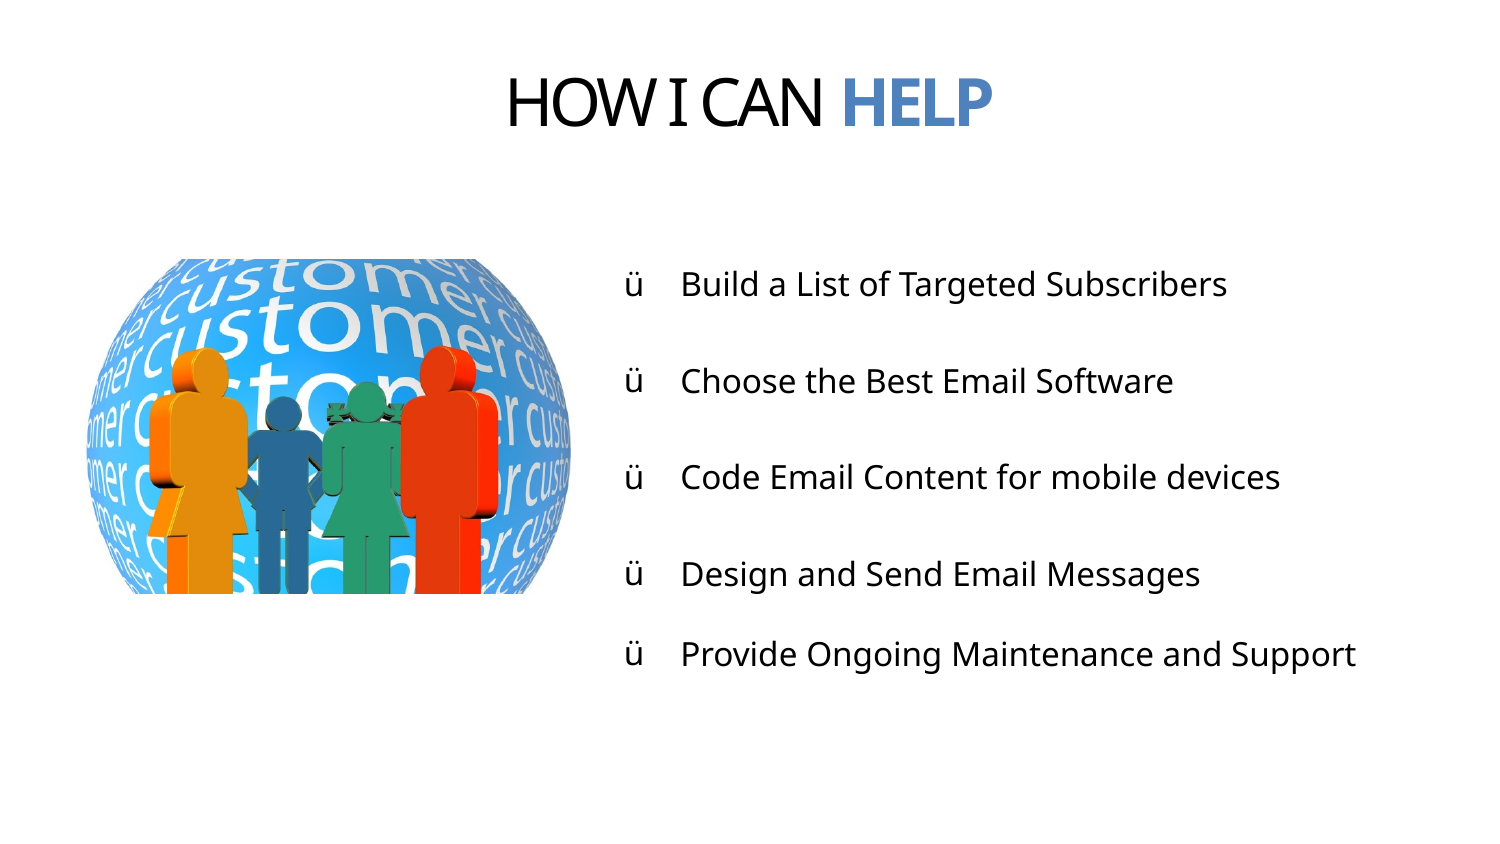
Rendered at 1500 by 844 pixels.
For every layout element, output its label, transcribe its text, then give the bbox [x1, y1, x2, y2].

text_box HOW I CAN HELP [0, 54, 1500, 130]
text_box Build a List of Targeted Subscribers Choose the Best Email Software Code Email Content for mobile devices Design and Send Email Messages Provide Ongoing Maintenance and Support [609, 255, 1385, 684]
picture [62, 259, 581, 594]
